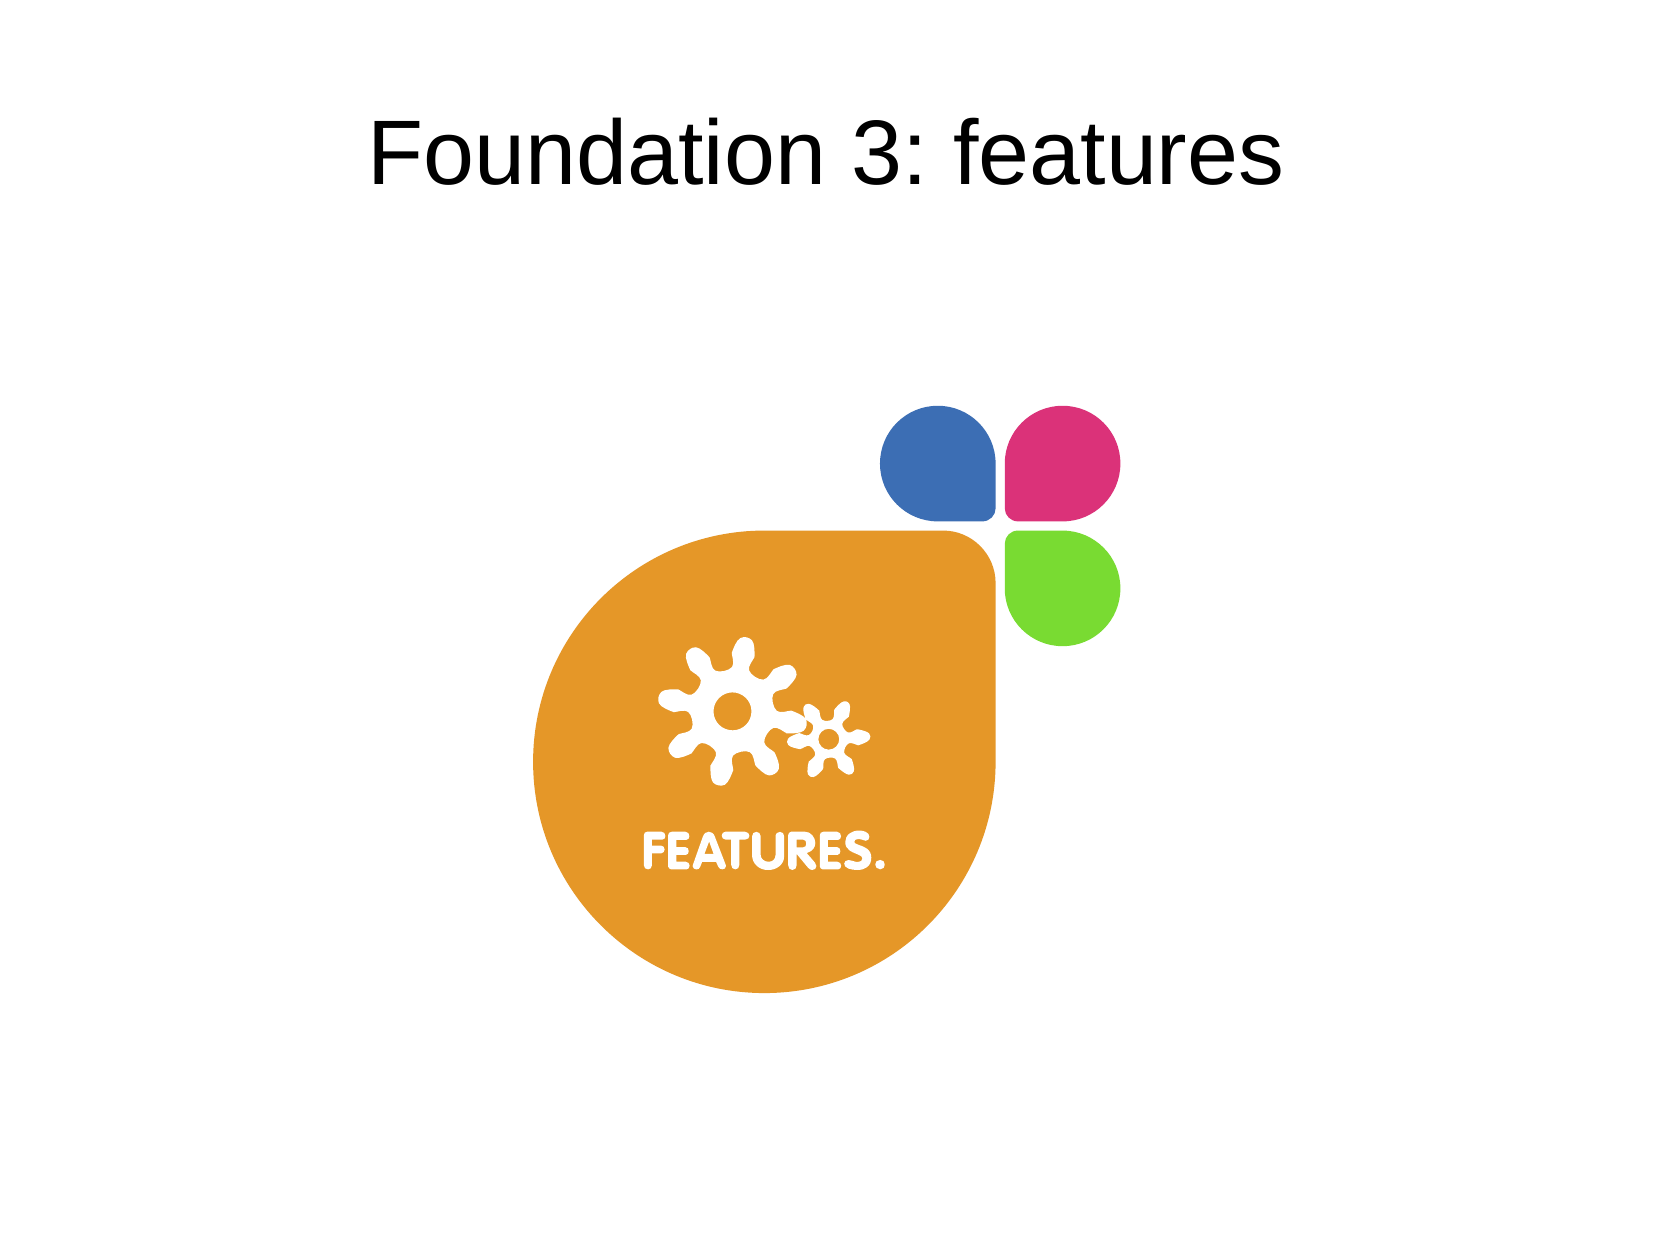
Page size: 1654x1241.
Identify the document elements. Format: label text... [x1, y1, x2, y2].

title Foundation 3: features [82, 49, 1571, 257]
picture [417, 290, 1236, 1109]
